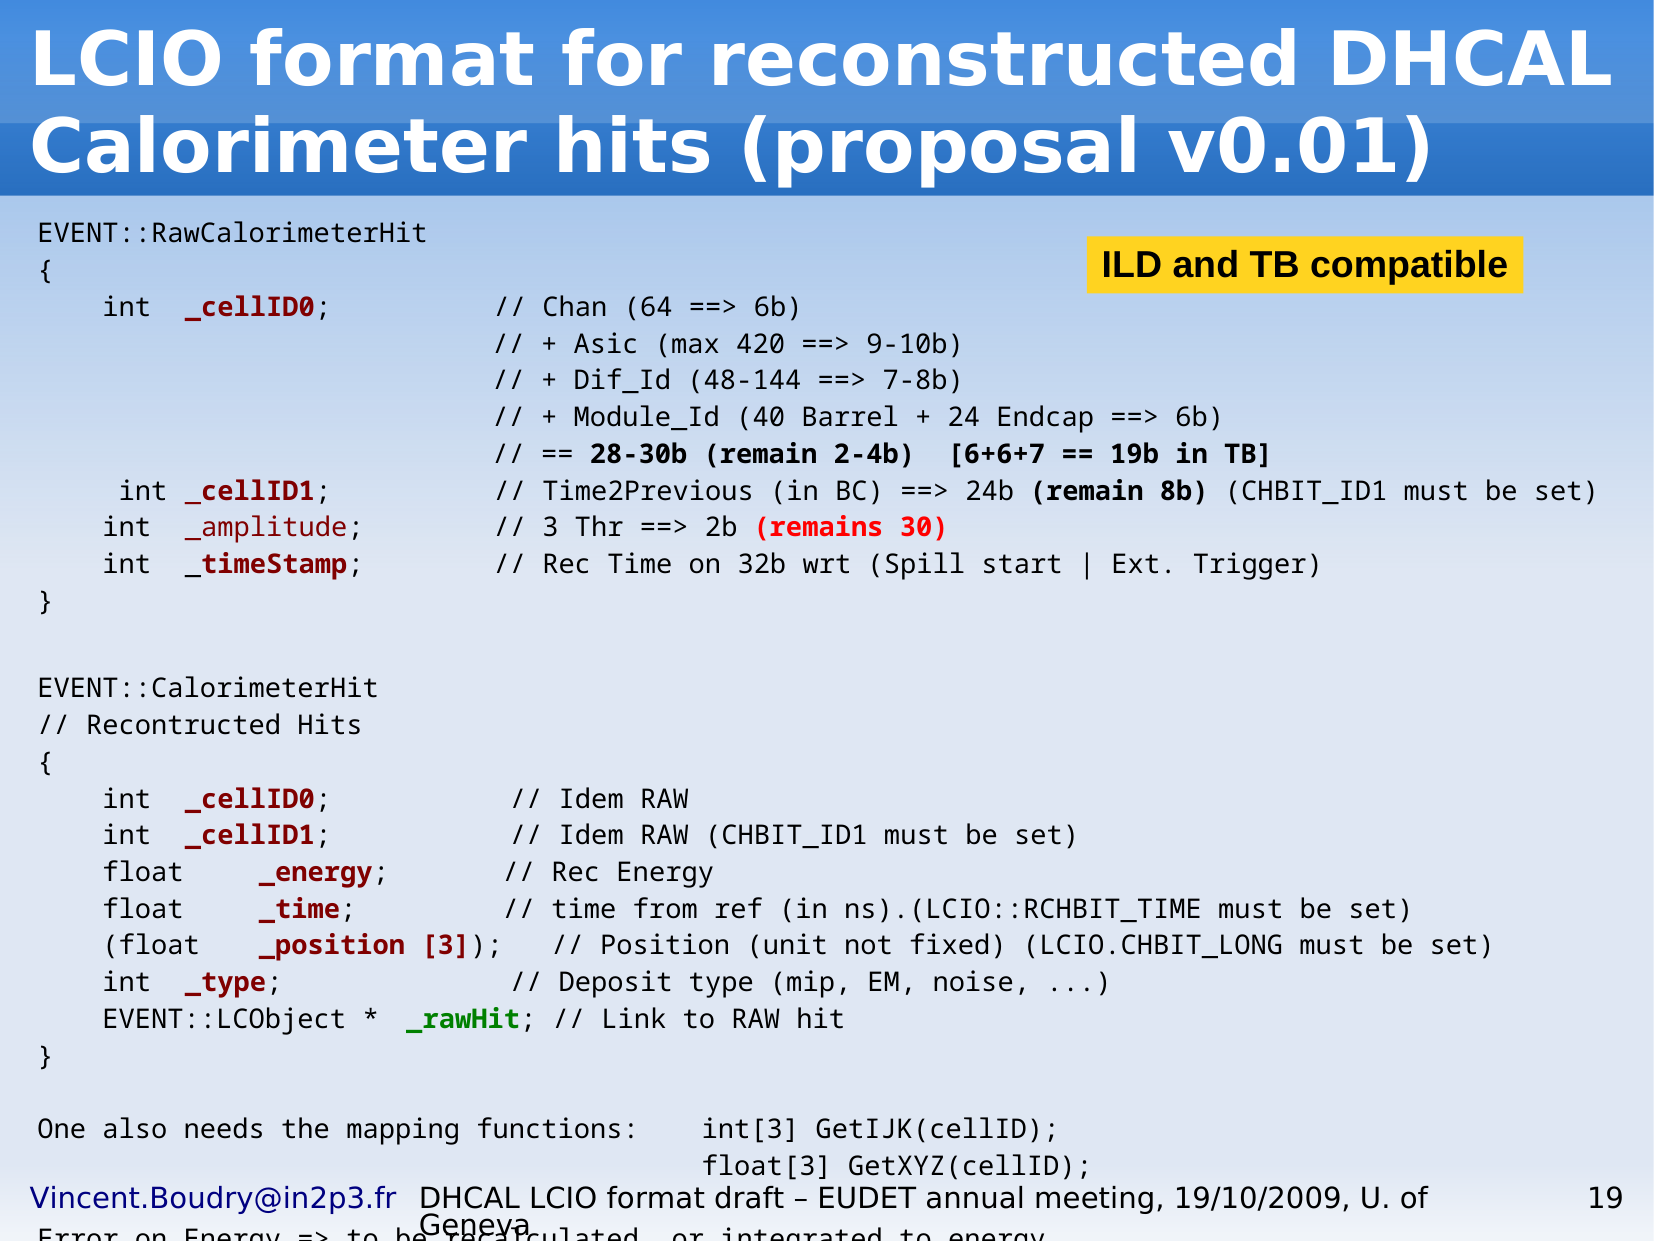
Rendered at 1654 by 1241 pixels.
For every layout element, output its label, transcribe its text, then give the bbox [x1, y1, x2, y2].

picture [0, 0, 1654, 1241]
text_box ILD and TB compatible [1086, 236, 1523, 294]
title LCIO format for reconstructed DHCAL Calorimeter hits (proposal v0.01) [29, 7, 1654, 200]
text_box EVENT::RawCalorimeterHit { int _cellID0; // Chan (64 ==> 6b) // + Asic (max 420 ==> 9-10b) // + Dif_Id (48-144 ==> 7-8b) // + Module_Id (40 Barrel + 24 Endcap ==> 6b) // == 28-30b (remain 2-4b) [6+6+7 == 19b in TB] int _cellID1; // Time2Previous (in BC) ==> 24b (remain 8b) (CHBIT_ID1 must be set) int _amplitude; // 3 Thr ==> 2b (remains 30) int _timeStamp; // Rec Time on 32b wrt (Spill start | Ext. Trigger) } EVENT::CalorimeterHit // Recontructed Hits { int _cellID0; // Idem RAW int _cellID1; // Idem RAW (CHBIT_ID1 must be set) float _energy; // Rec Energy float _time; // time from ref (in ns).(LCIO::RCHBIT_TIME must be set) (float _position [3]); // Position (unit not fixed) (LCIO.CHBIT_LONG must be set) int _type; // Deposit type (mip, EM, noise, ...) EVENT::LCObject * _rawHit; // Link to RAW hit } One also needs the mapping functions: int[3] GetIJK(cellID); float[3] GetXYZ(cellID); Error on Energy => to be recalculated, or integrated to energy. [22, 206, 1625, 1241]
